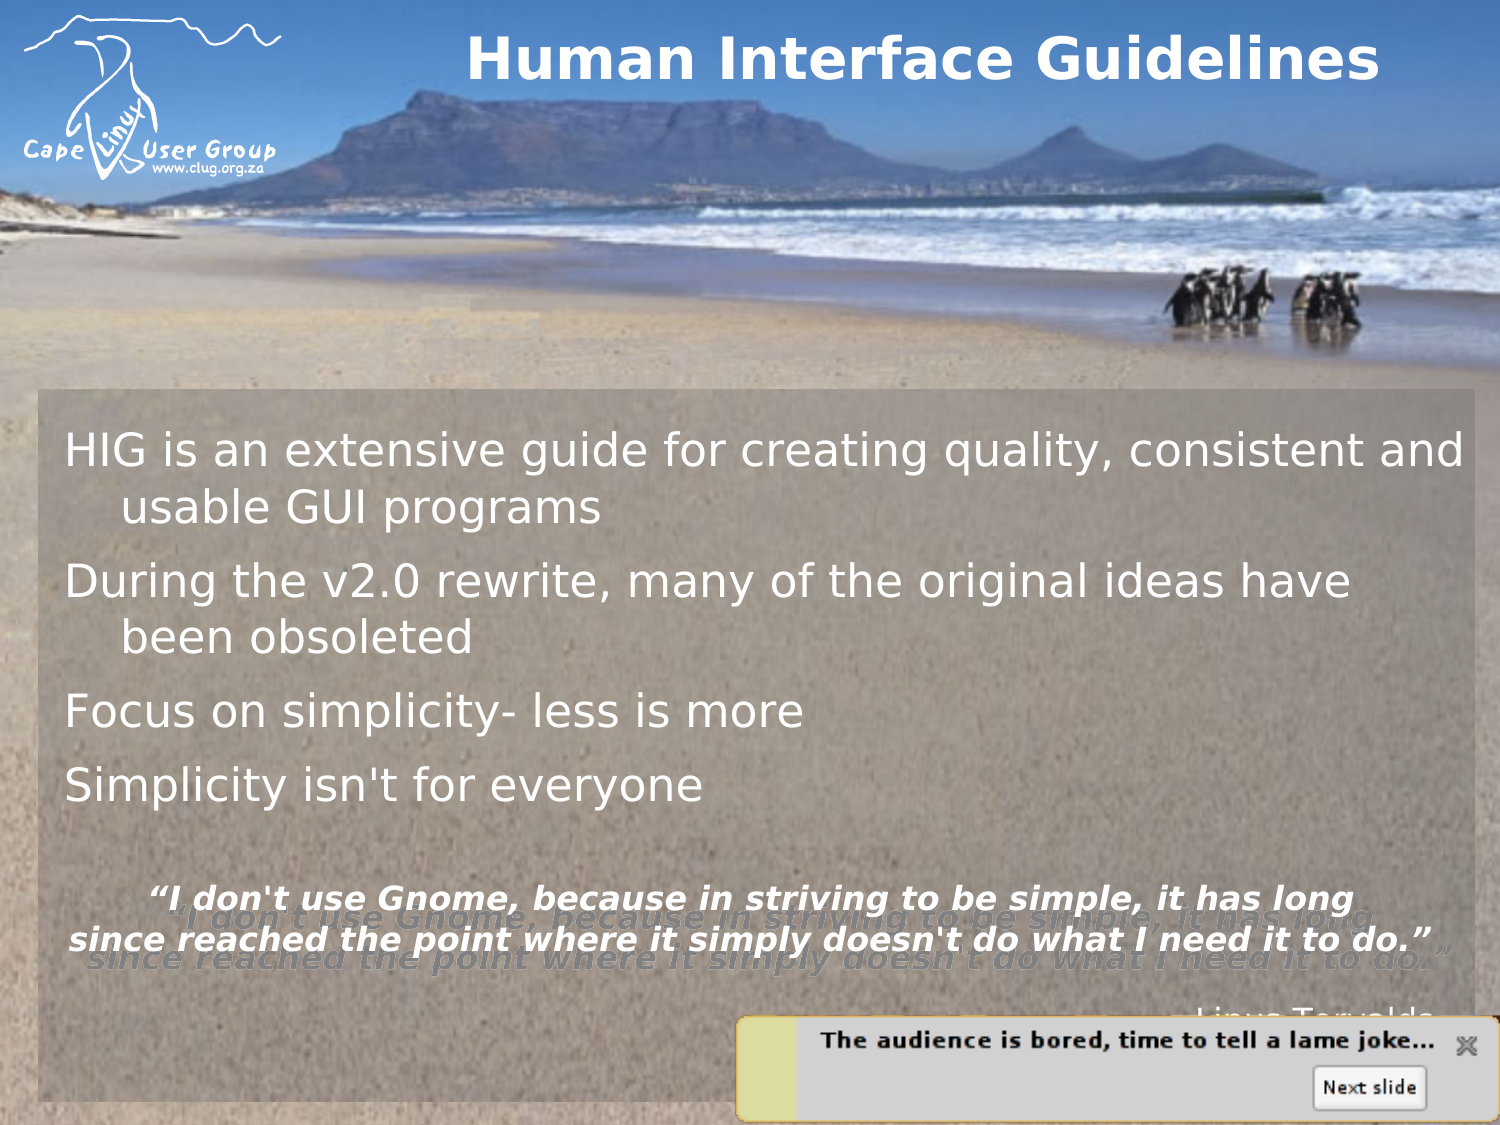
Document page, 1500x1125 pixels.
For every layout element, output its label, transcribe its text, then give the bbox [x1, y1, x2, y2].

list HIG is an extensive guide for creating quality, consistent and usable GUI programs During the v2.0 rewrite, many of the original ideas have been obsoleted Focus on simplicity- less is more Simplicity isn't for everyone [64, 420, 1476, 1105]
text_box “I don't use Gnome, because in striving to be simple, it has long since reached the point where it simply doesn't do what I need it to do.” -Linus Torvalds [116, 844, 1388, 1074]
title Human Interface Guidelines [465, 0, 1484, 115]
picture [0, 0, 1500, 1125]
